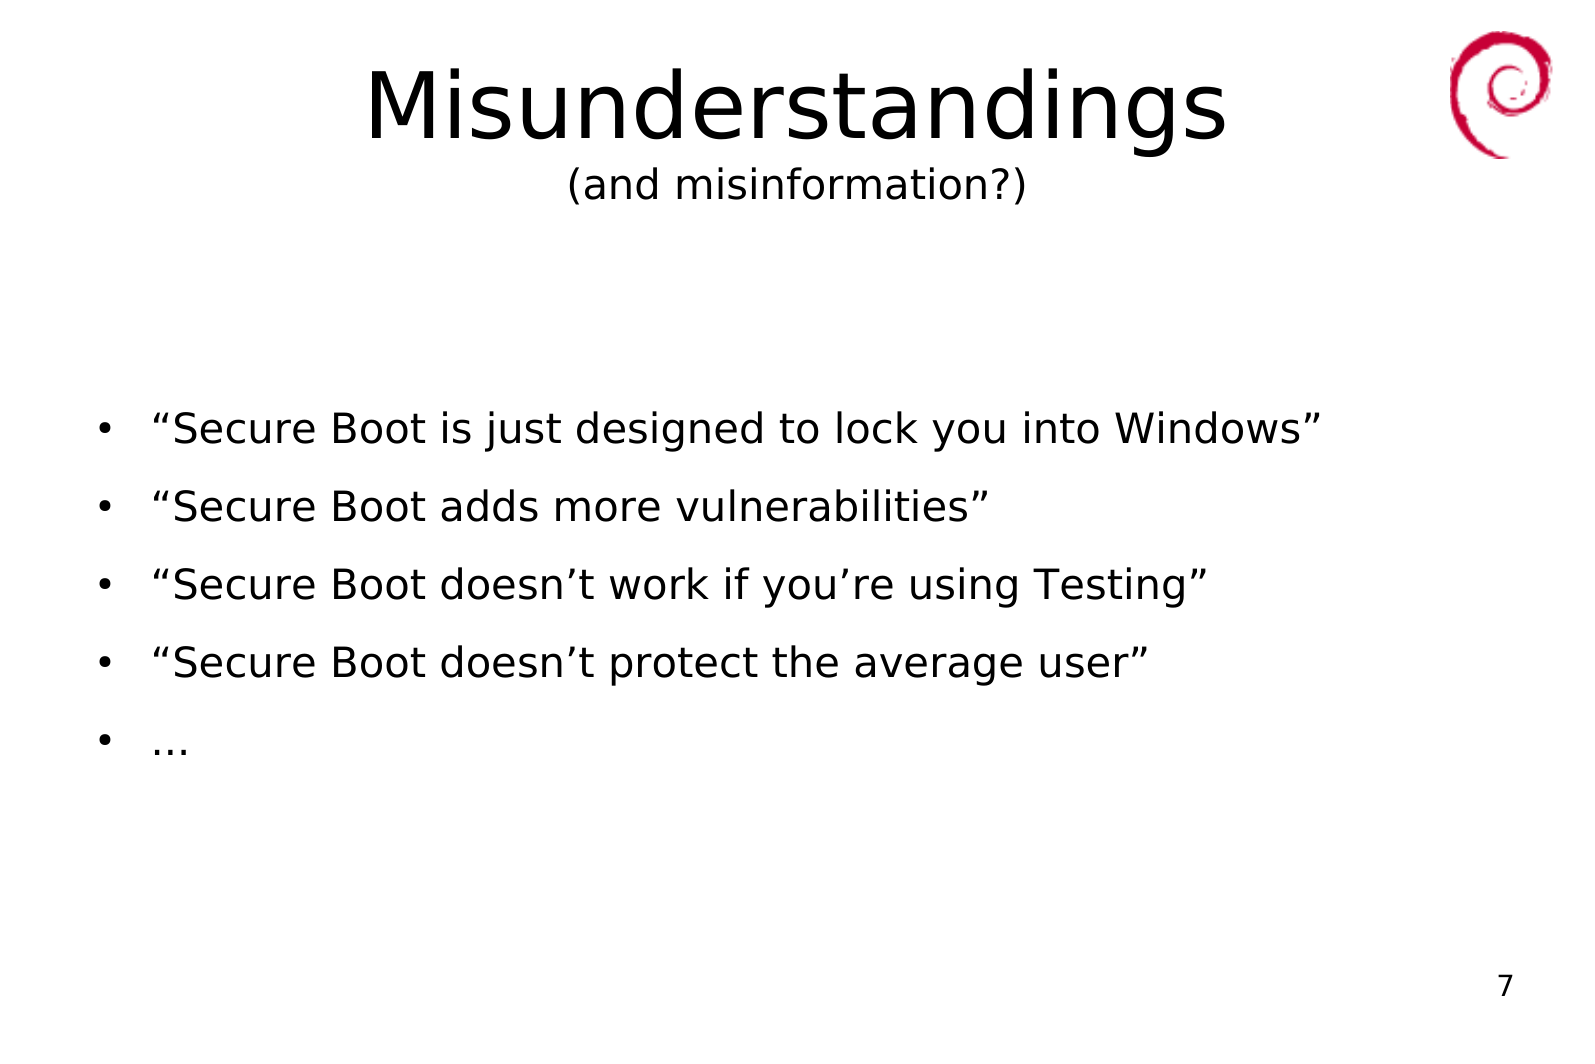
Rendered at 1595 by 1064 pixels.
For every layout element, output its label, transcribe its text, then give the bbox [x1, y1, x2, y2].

list “Secure Boot is just designed to lock you into Windows” “Secure Boot adds more vulnerabilities” “Secure Boot doesn’t work if you’re using Testing” “Secure Boot doesn’t protect the average user” ... [79, 248, 1515, 951]
picture [1450, 31, 1555, 159]
title Misunderstandings (and misinformation?) [79, 42, 1515, 220]
